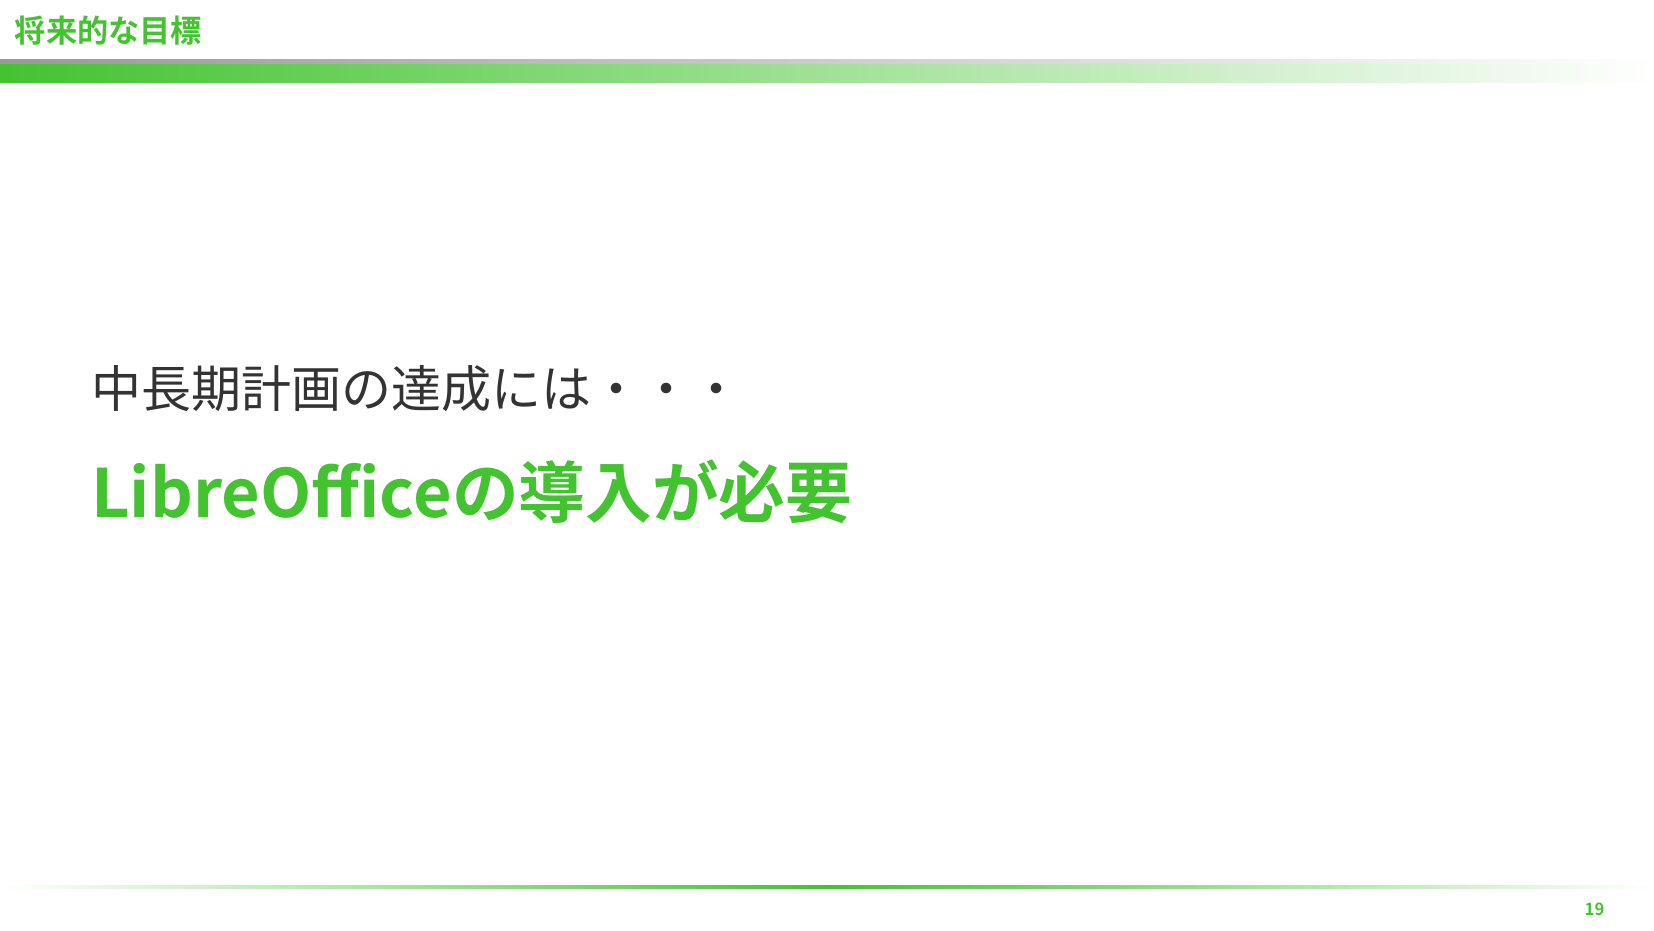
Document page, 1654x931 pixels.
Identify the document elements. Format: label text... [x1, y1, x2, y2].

text_box 将来的な目標 [0, 0, 1376, 59]
text_box [0, 885, 1654, 889]
text_box [0, 59, 1654, 83]
text_box 中長期計画の達成には・・・ LibreOfficeの導入が必要 [76, 342, 1589, 845]
text_box <番号> [1535, 888, 1654, 928]
